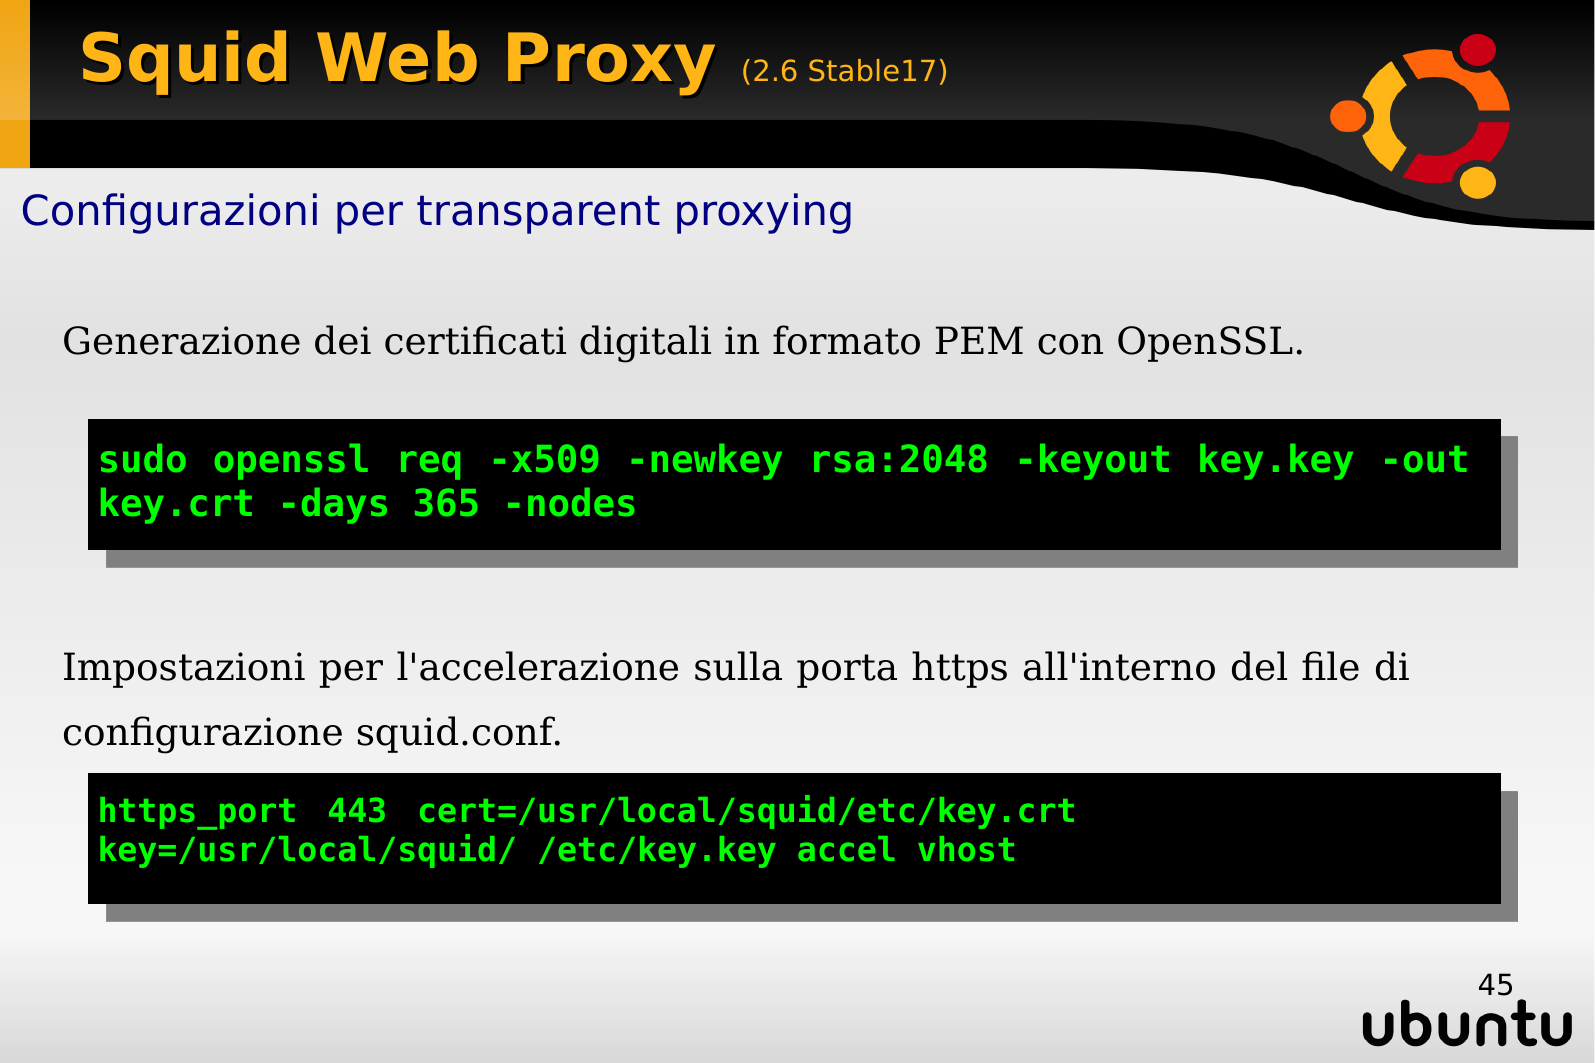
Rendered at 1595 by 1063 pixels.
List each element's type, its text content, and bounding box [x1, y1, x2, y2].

text_box [88, 773, 1501, 904]
text_box Squid Web Proxy (2.6 Stable17) [23, 11, 1004, 105]
text_box Generazione dei certificati digitali in formato PEM con OpenSSL. Impostazioni per l'accelerazione sulla porta https all'interno del file di configurazione squid.conf. [59, 290, 1536, 1002]
text_box Configurazioni per transparent proxying [17, 178, 1554, 243]
text_box sudo openssl req -x509 -newkey rsa:2048 -keyout key.key -out key.crt -days 365 -nodes [94, 430, 1483, 533]
text_box [88, 419, 1501, 550]
picture [0, 0, 1595, 1063]
text_box https_port 443 cert=/usr/local/squid/etc/key.crt key=/usr/local/squid/ /etc/key.key accel vhost [94, 784, 1483, 877]
